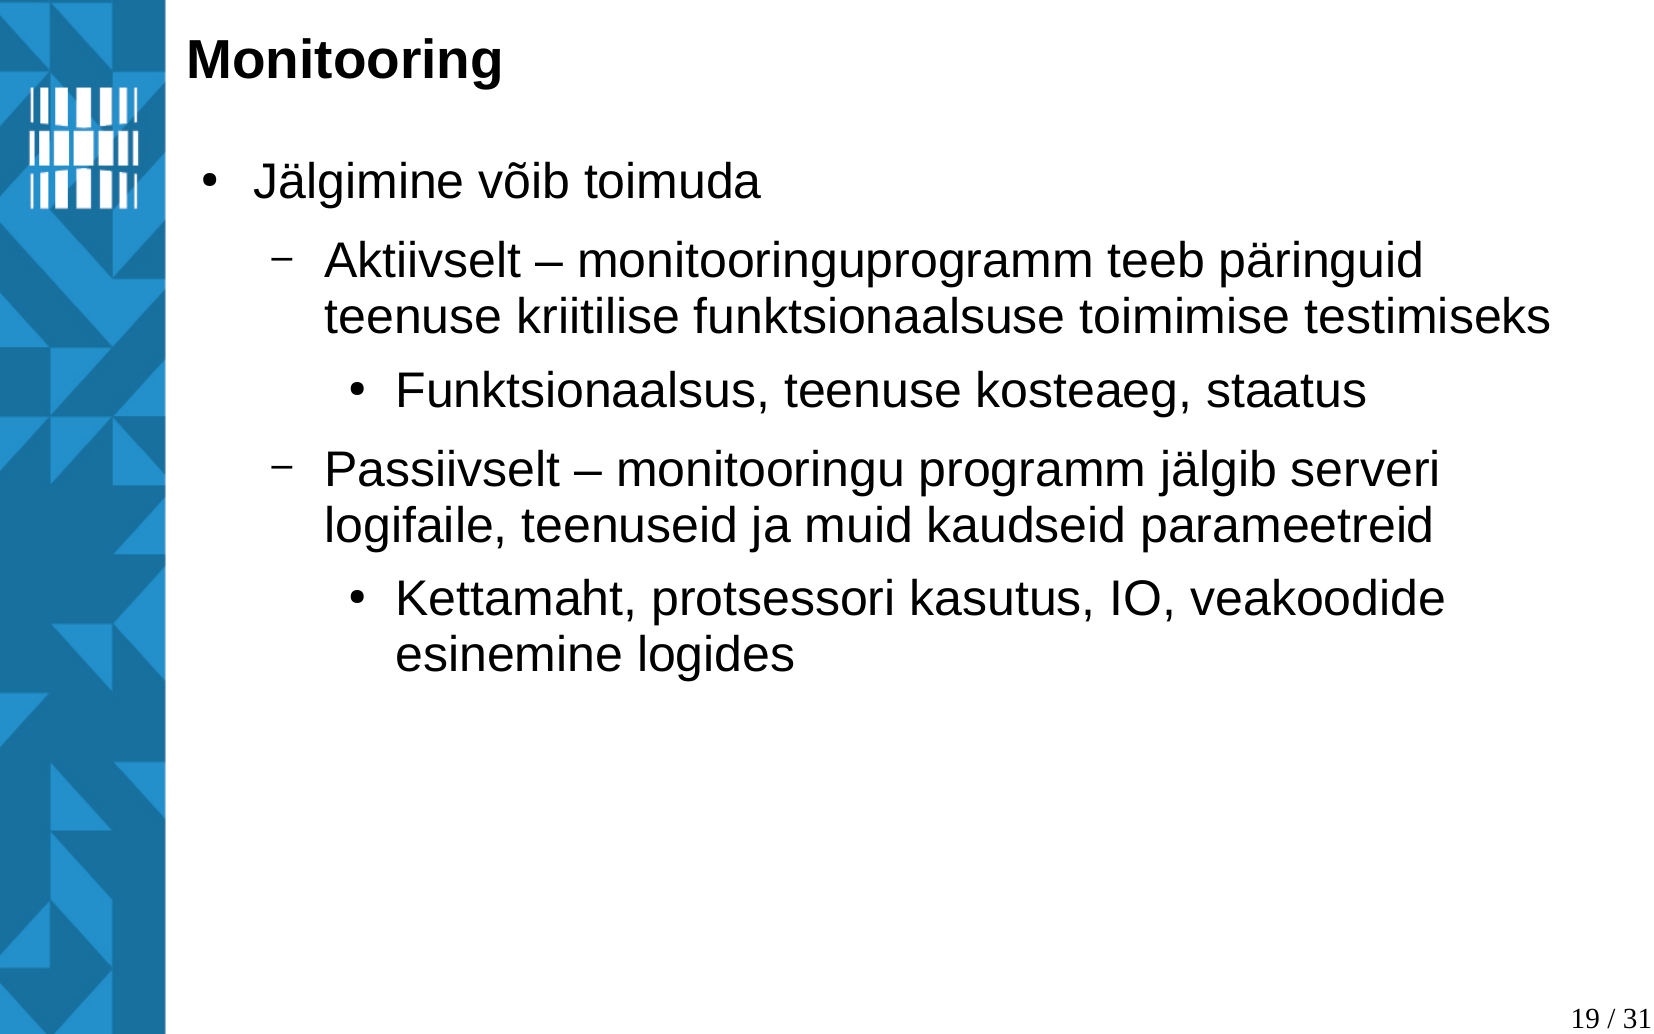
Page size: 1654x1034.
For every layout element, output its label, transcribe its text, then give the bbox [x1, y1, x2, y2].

title Monitooring [186, 17, 1589, 101]
list Jälgimine võib toimuda Aktiivselt – monitooringuprogramm teeb päringuid teenuse kriitilise funktsionaalsuse toimimise testimiseks Funktsionaalsus, teenuse kosteaeg, staatus Passiivselt – monitooringu programm jälgib serveri logifaile, teenuseid ja muid kaudseid parameetreid Kettamaht, protsessori kasutus, IO, veakoodide esinemine logides [183, 153, 1595, 886]
